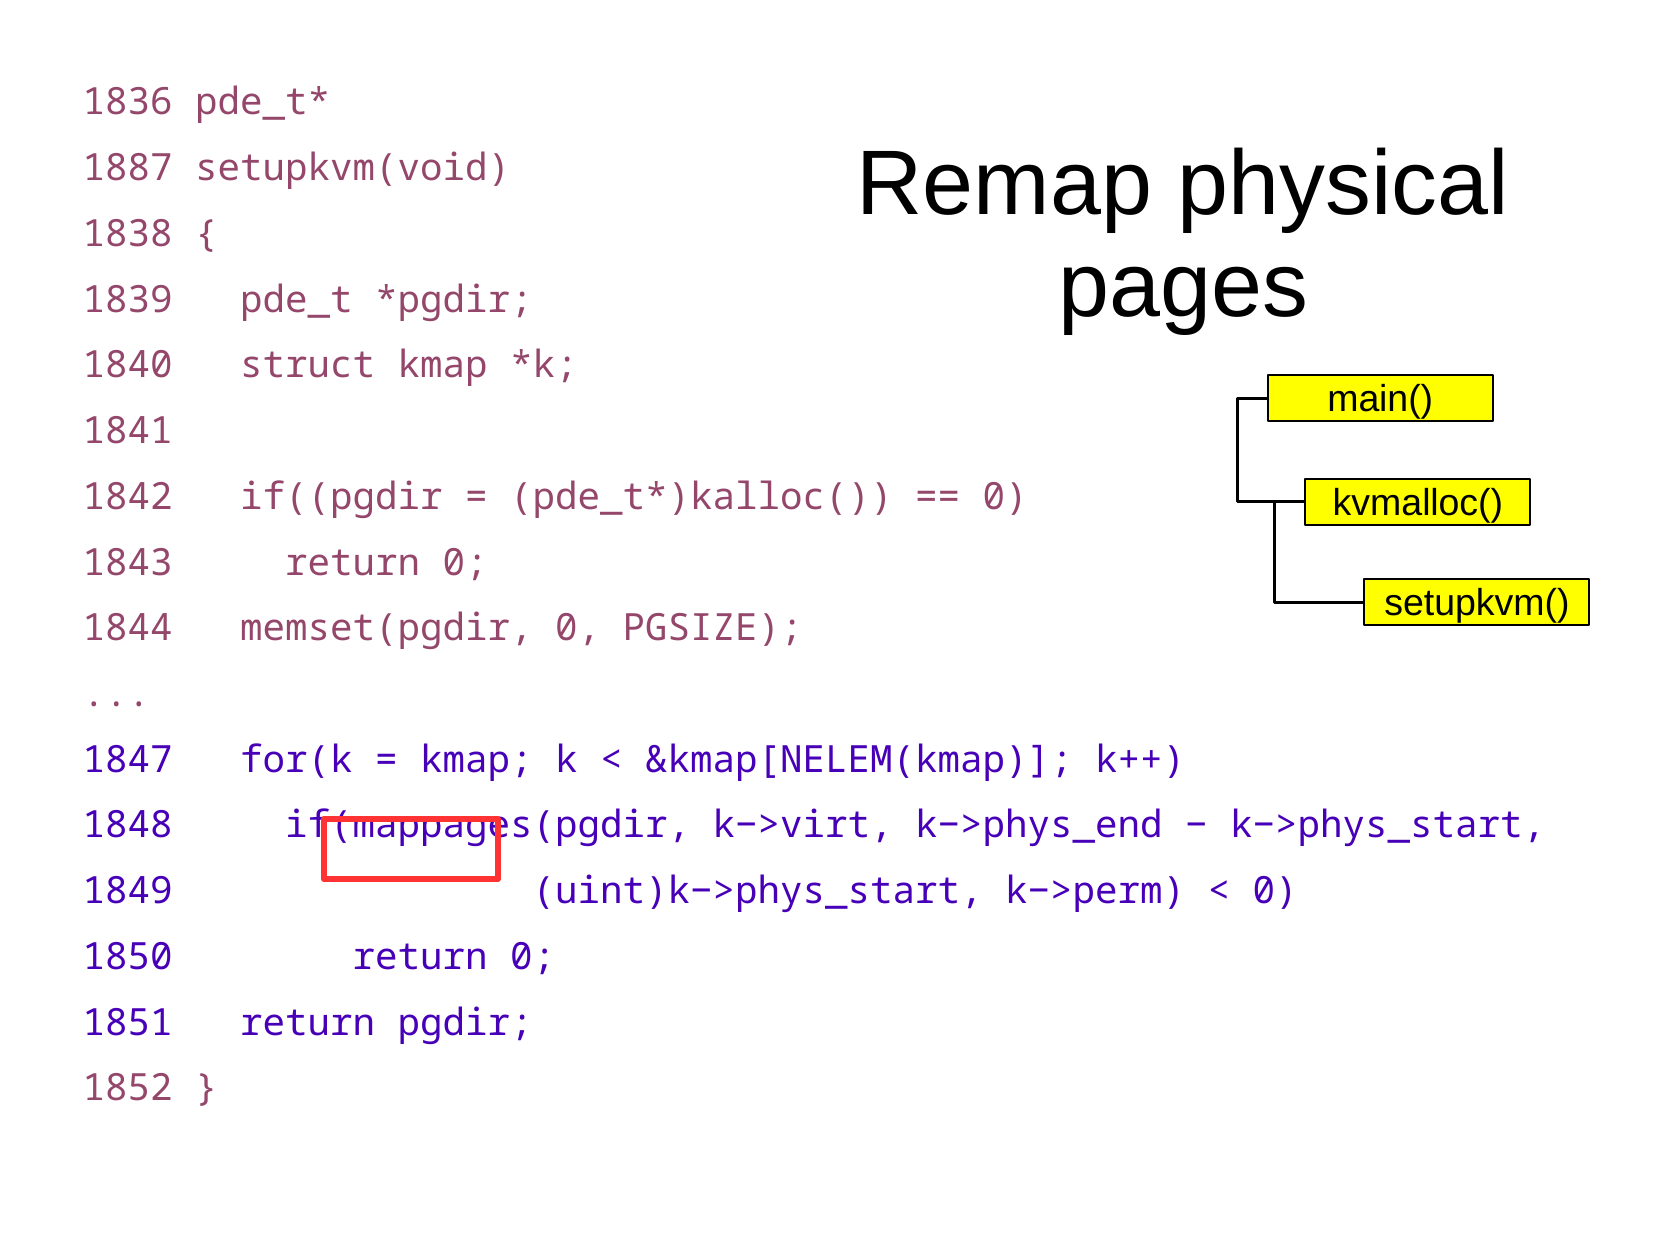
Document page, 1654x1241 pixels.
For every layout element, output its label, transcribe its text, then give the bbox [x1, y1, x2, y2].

text_box main() [1267, 375, 1493, 422]
text_box setupkvm() [1364, 579, 1590, 626]
list 1836 pde_t* 1887 setupkvm(void) 1838 { 1839 pde_t *pgdir; 1840 struct kmap *k; 1841 1842 if((pgdir = (pde_t*)kalloc()) == 0) 1843 return 0; 1844 memset(pgdir, 0, PGSIZE); ... 1847 for(k = kmap; k < &kmap[NELEM(kmap)]; k++) 1848 if(mappages(pgdir, k−>virt, k−>phys_end − k−>phys_start, 1849 (uint)k−>phys_start, k−>perm) < 0) 1850 return 0; 1851 return pgdir; 1852 } [82, 75, 1571, 1163]
title Remap physical pages [791, 130, 1576, 338]
text_box kvmalloc() [1305, 478, 1531, 526]
